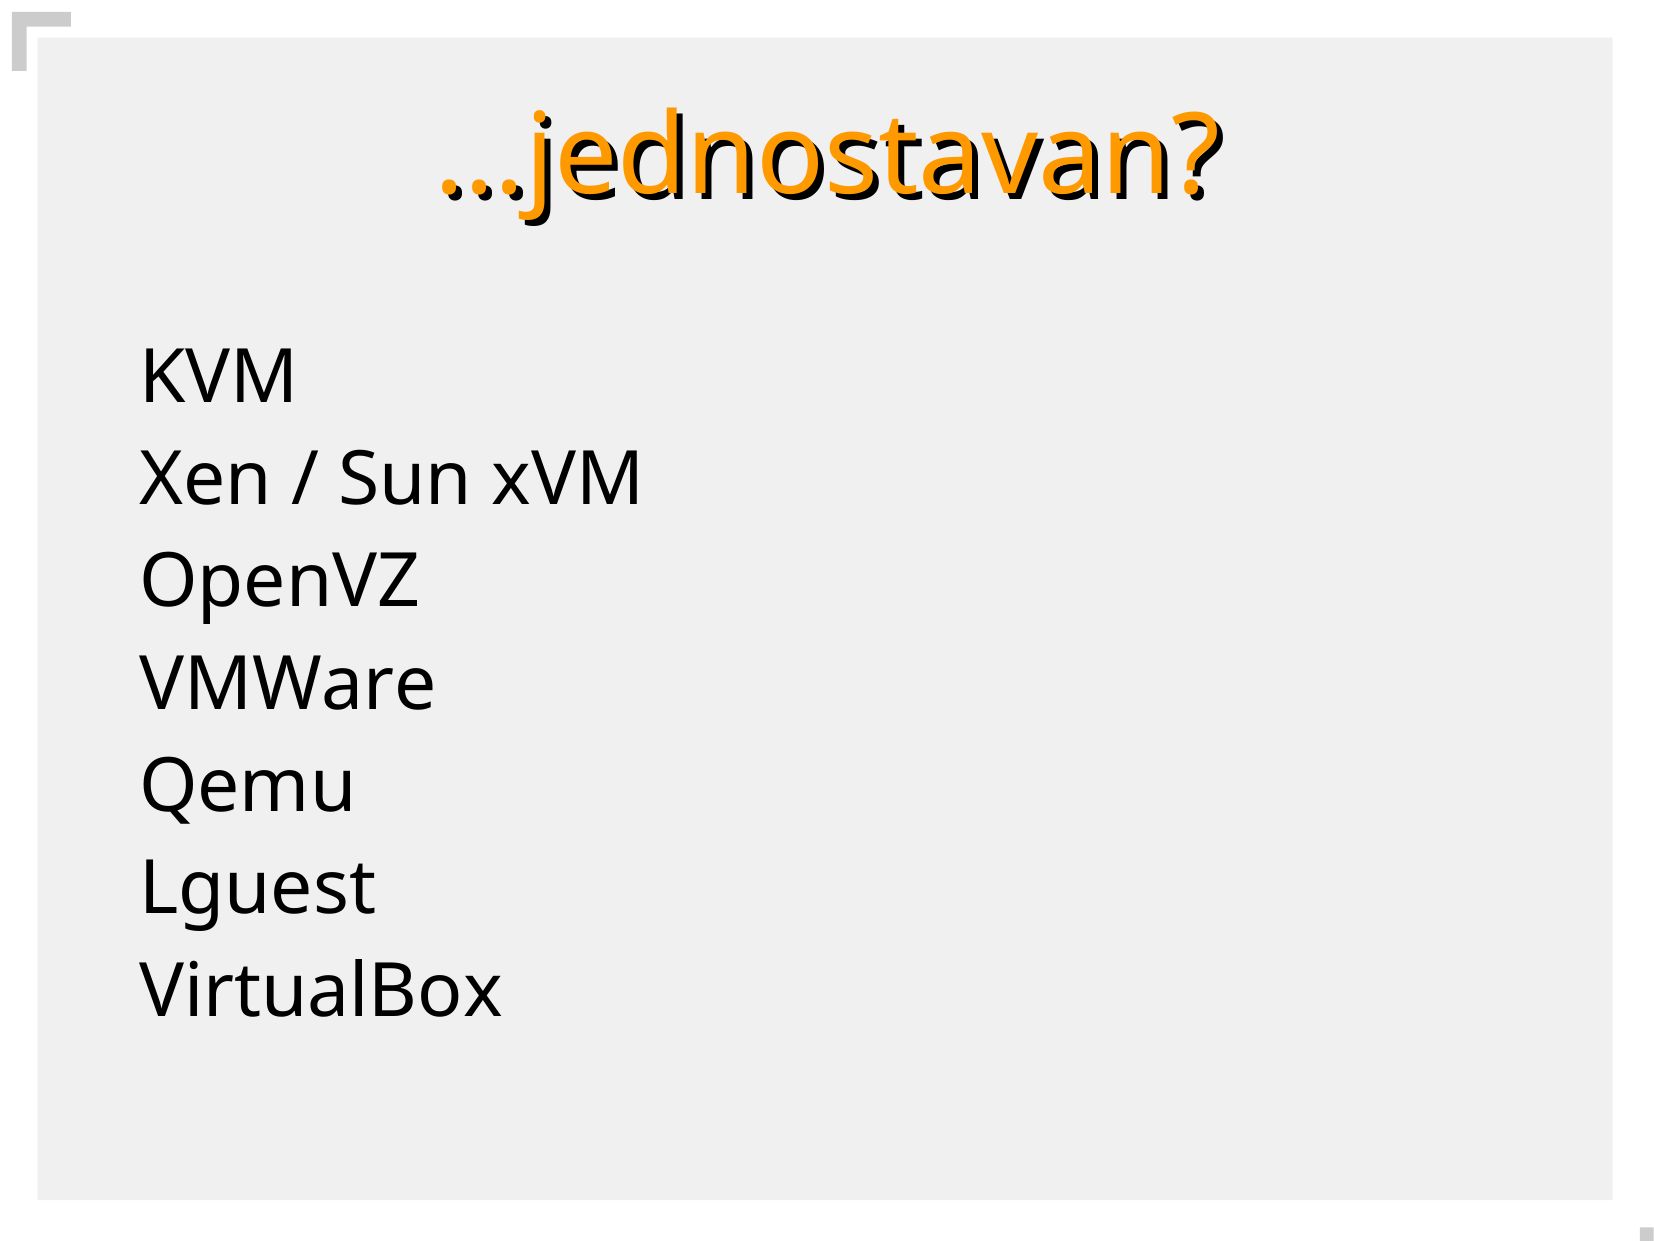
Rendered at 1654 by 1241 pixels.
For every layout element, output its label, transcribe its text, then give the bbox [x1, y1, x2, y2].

list KVM Xen / Sun xVM OpenVZ VMWare Qemu Lguest VirtualBox [121, 322, 1561, 1132]
title ...jednostavan? [121, 46, 1534, 254]
